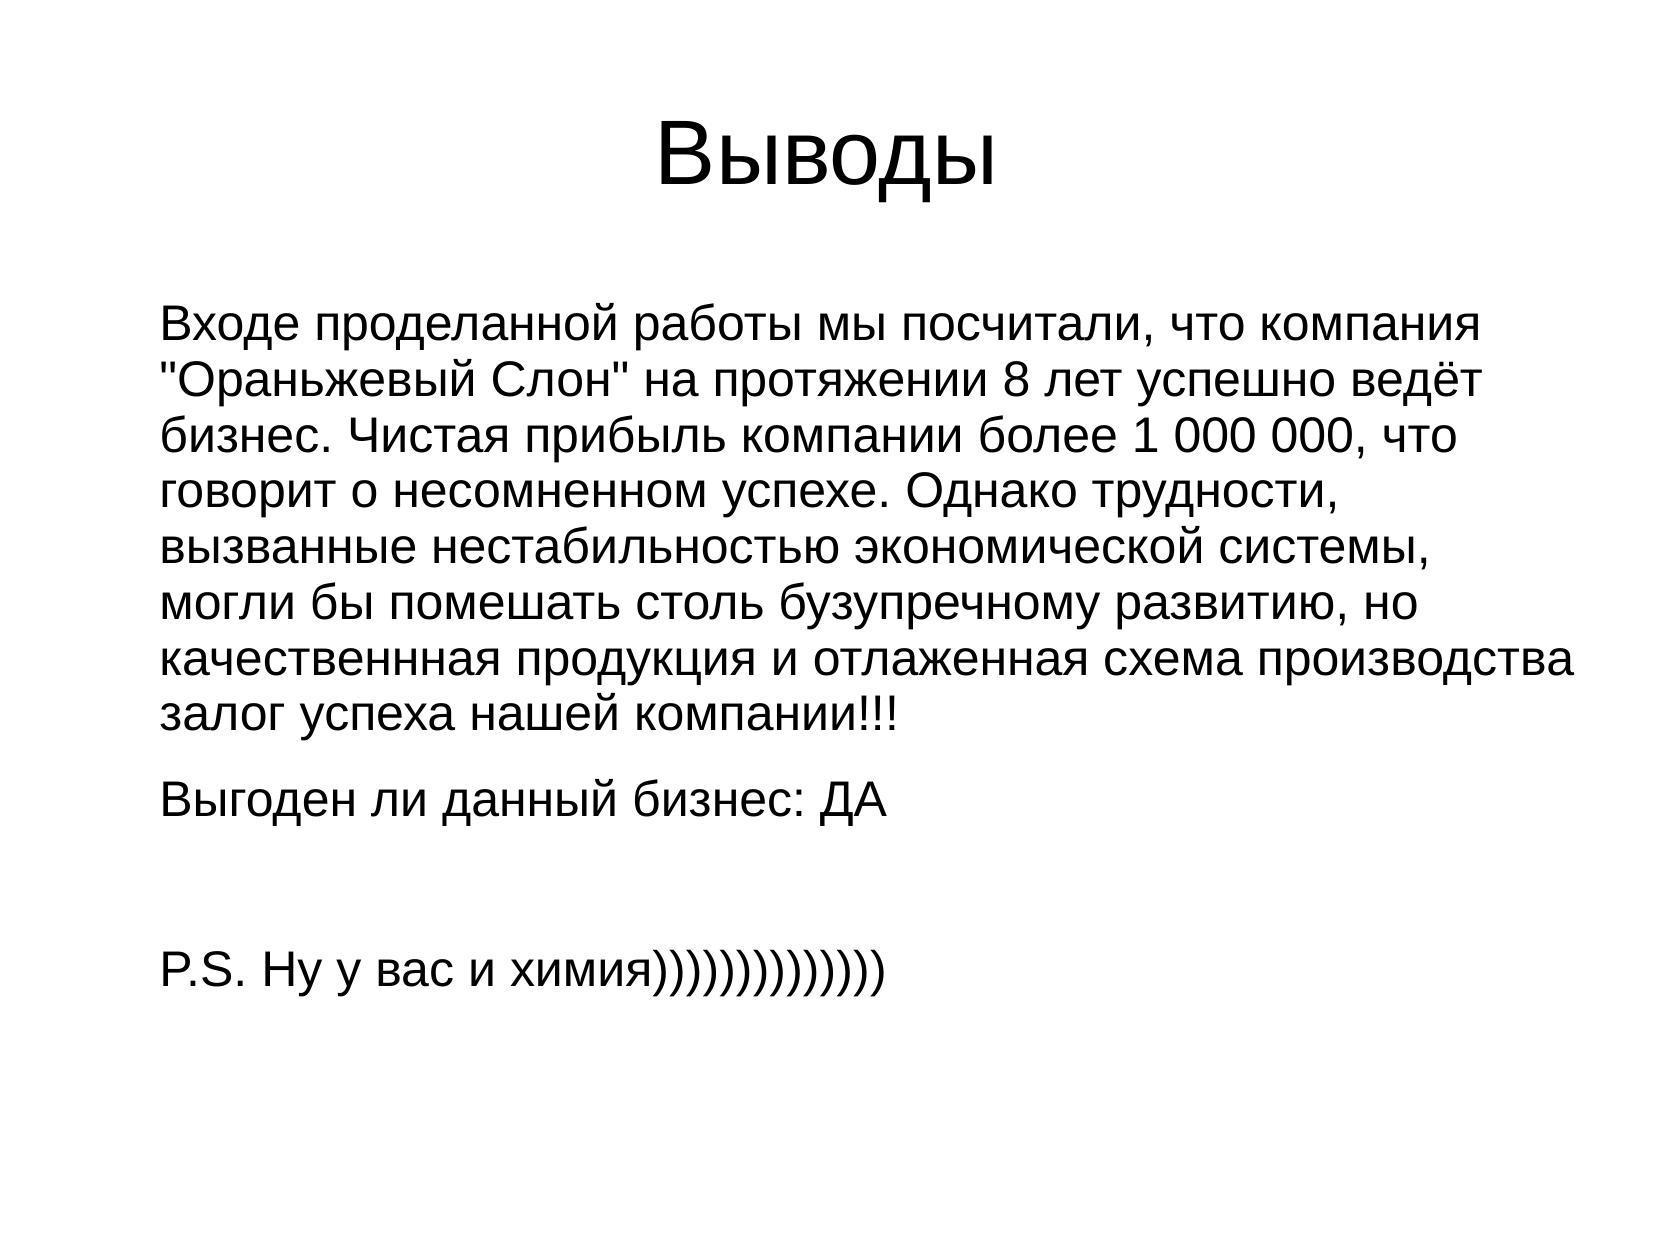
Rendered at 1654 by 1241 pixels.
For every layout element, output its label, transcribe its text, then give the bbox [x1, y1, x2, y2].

list Входе проделанной работы мы посчитали, что компания "Ораньжевый Слон" на протяжении 8 лет успешно ведёт бизнес. Чистая прибыль компании более 1 000 000, что говорит о несомненном успехе. Однако трудности, вызванные нестабильностью экономической системы, могли бы помешать столь бузупречному развитию, но качественнная продукция и отлаженная схема производства залог успеха нашей компании!!! Выгоден ли данный бизнес: ДА P.S. Ну у вас и химия)))))))))))))) [88, 295, 1577, 1114]
title Выводы [82, 49, 1571, 257]
